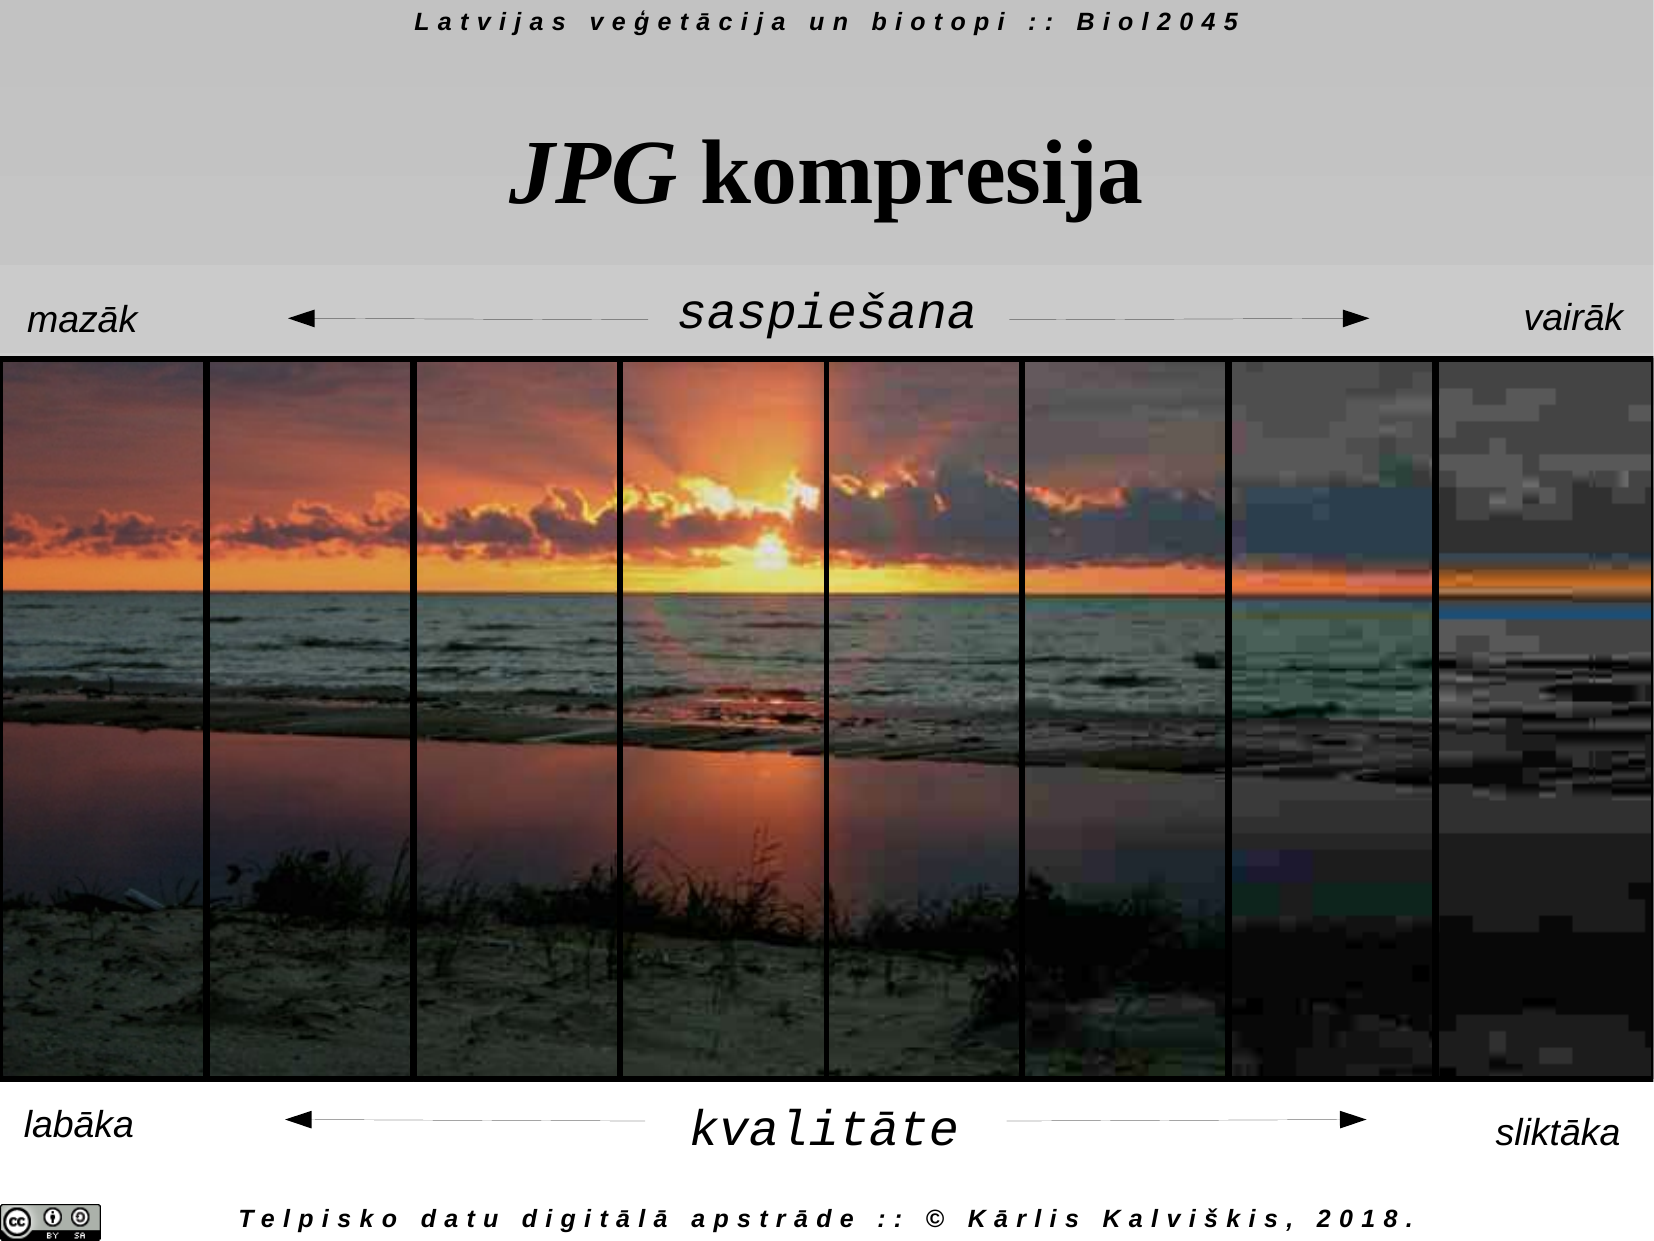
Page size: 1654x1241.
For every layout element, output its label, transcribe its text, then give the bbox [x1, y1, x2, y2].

picture [623, 362, 824, 1076]
picture [1232, 362, 1432, 1076]
text_box kvalitāte [673, 1096, 974, 1173]
picture [829, 362, 1019, 1076]
text_box vairāk [1508, 281, 1639, 347]
picture [1025, 362, 1225, 1076]
text_box labāka [9, 1096, 149, 1171]
text_box mazāk [12, 283, 153, 348]
title JPG kompresija [29, 49, 1625, 296]
picture [417, 362, 617, 1076]
picture [0, 0, 1654, 356]
text_box saspiešana [661, 274, 992, 351]
picture [210, 362, 410, 1076]
picture [0, 1082, 1654, 1241]
picture [1439, 362, 1651, 1076]
text_box sliktāka [1480, 1104, 1636, 1169]
picture [3, 362, 203, 1076]
